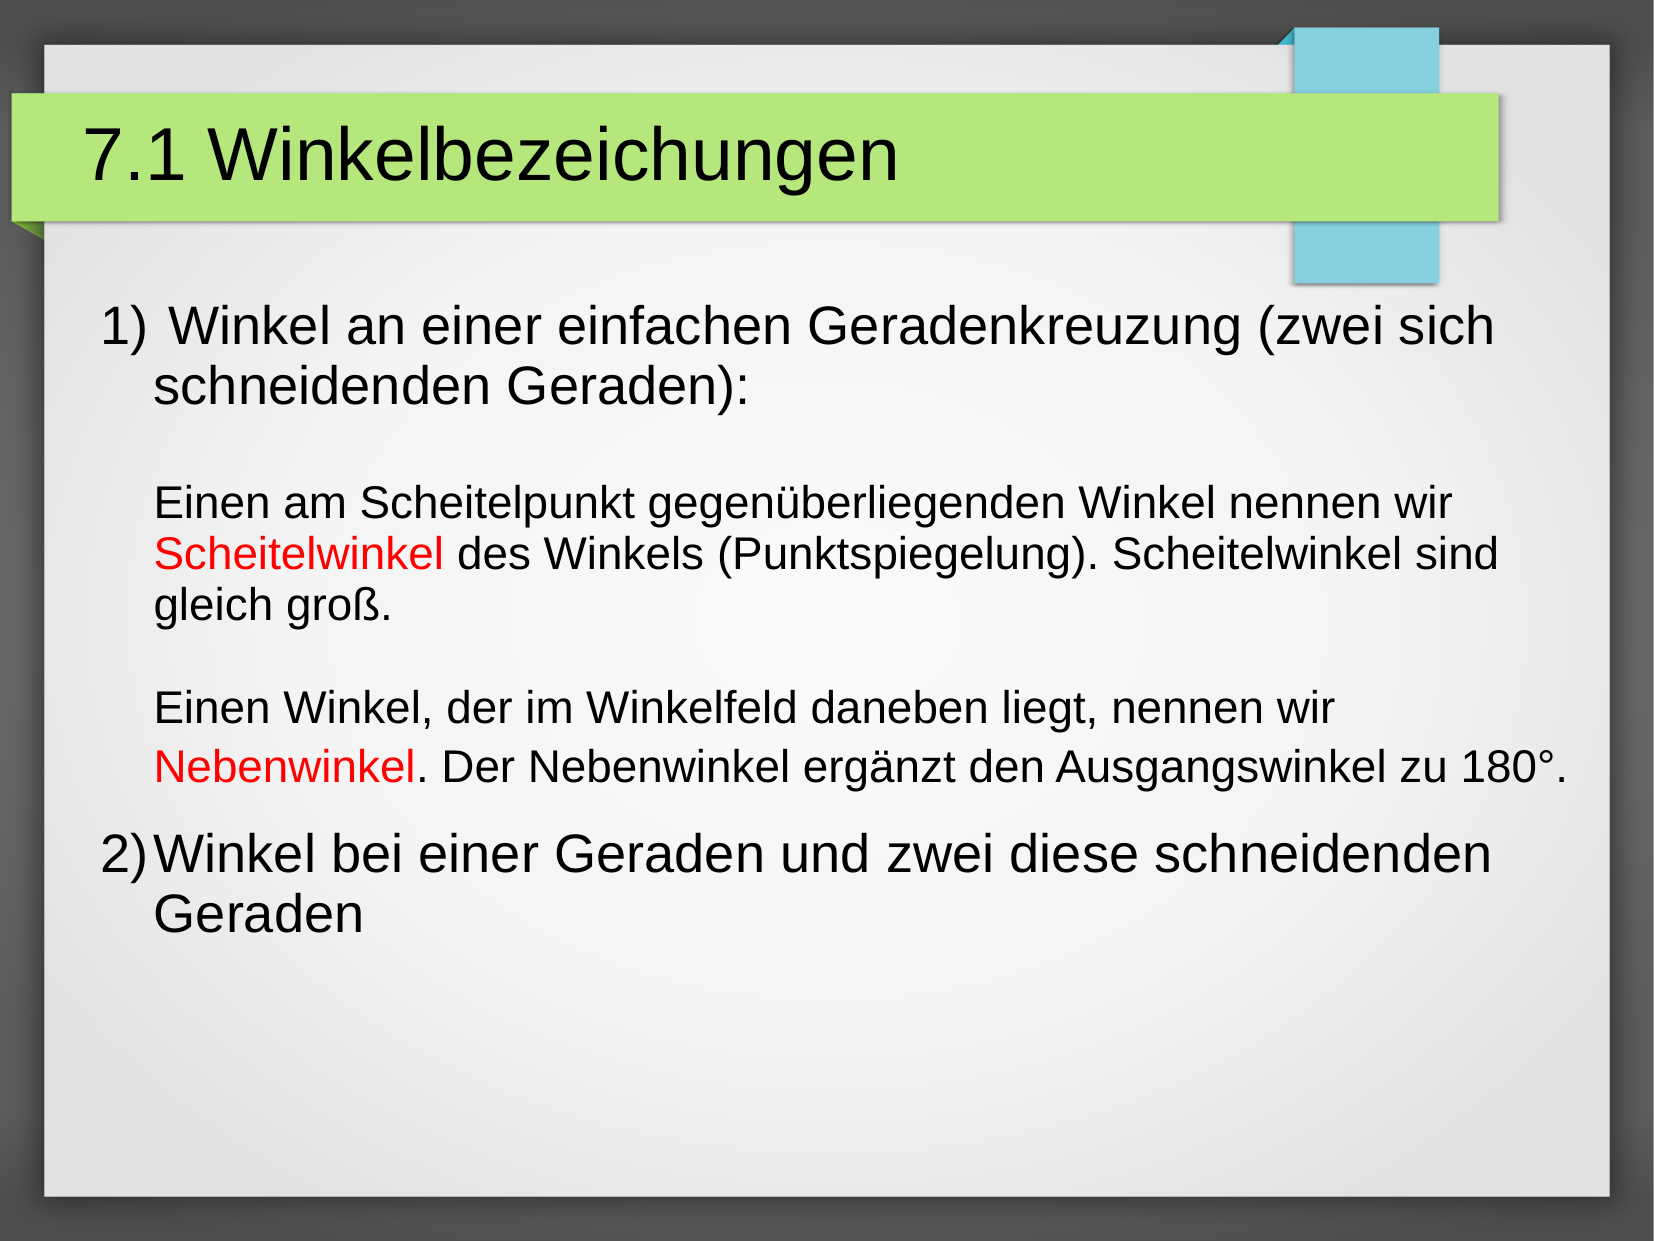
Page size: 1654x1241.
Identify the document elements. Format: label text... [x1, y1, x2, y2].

list Winkel an einer einfachen Geradenkreuzung (zwei sich schneidenden Geraden): Einen am Scheitelpunkt gegenüberliegenden Winkel nennen wir Scheitelwinkel des Winkels (Punktspiegelung). Scheitelwinkel sind gleich groß. Einen Winkel, der im Winkelfeld daneben liegt, nennen wir Nebenwinkel. Der Nebenwinkel ergänzt den Ausgangswinkel zu 180°. Winkel bei einer Geraden und zwei diese schneidenden Geraden [82, 295, 1571, 1015]
picture [0, 0, 1654, 1241]
title 7.1 Winkelbezeichungen [82, 70, 1501, 239]
